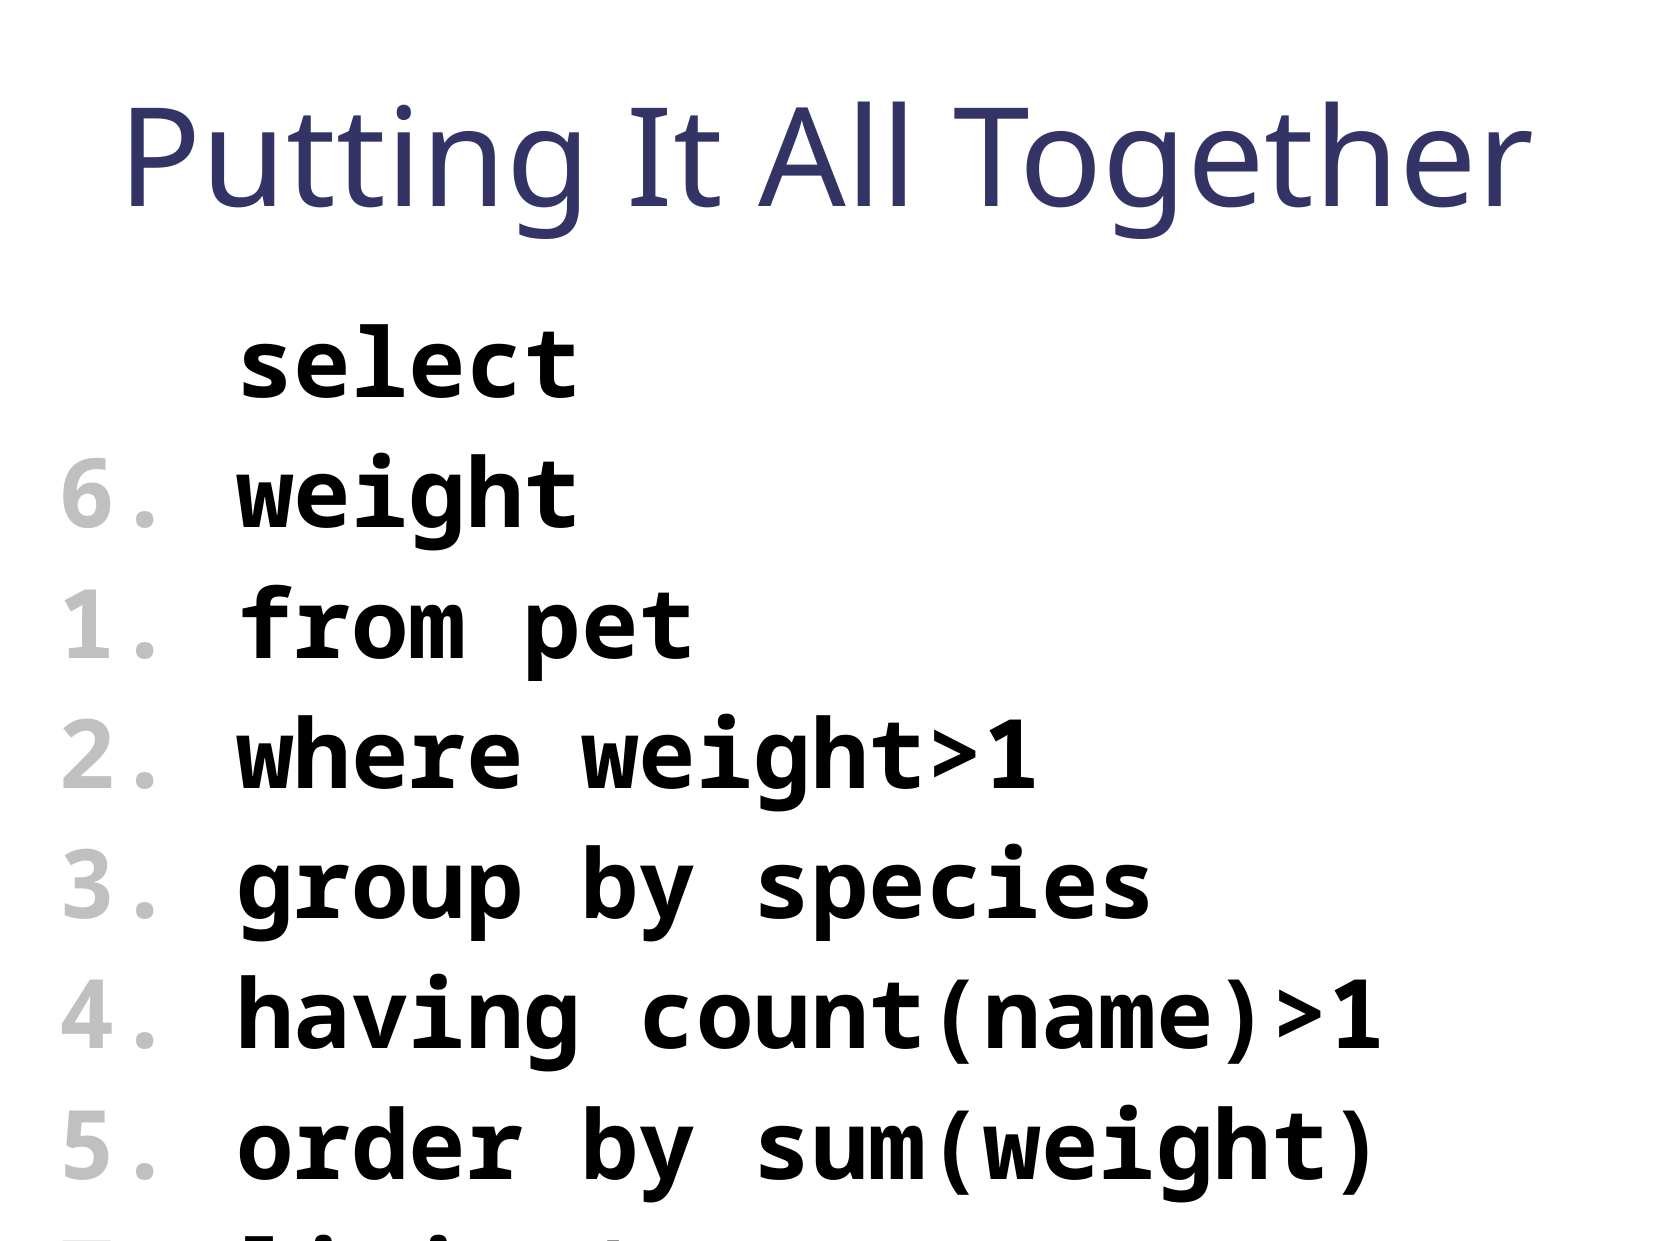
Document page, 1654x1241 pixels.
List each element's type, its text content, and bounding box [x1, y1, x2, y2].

text_box select weight from pet where group by having order by limit 1; [236, 1068, 768, 1178]
title Putting It All Together [0, 56, 1654, 250]
text_box weight>1 species count(name)>1 sum(weight) [236, 295, 1506, 1068]
text_box 6. 1. 2. 3. 4. 5. 7. [59, 295, 207, 1178]
